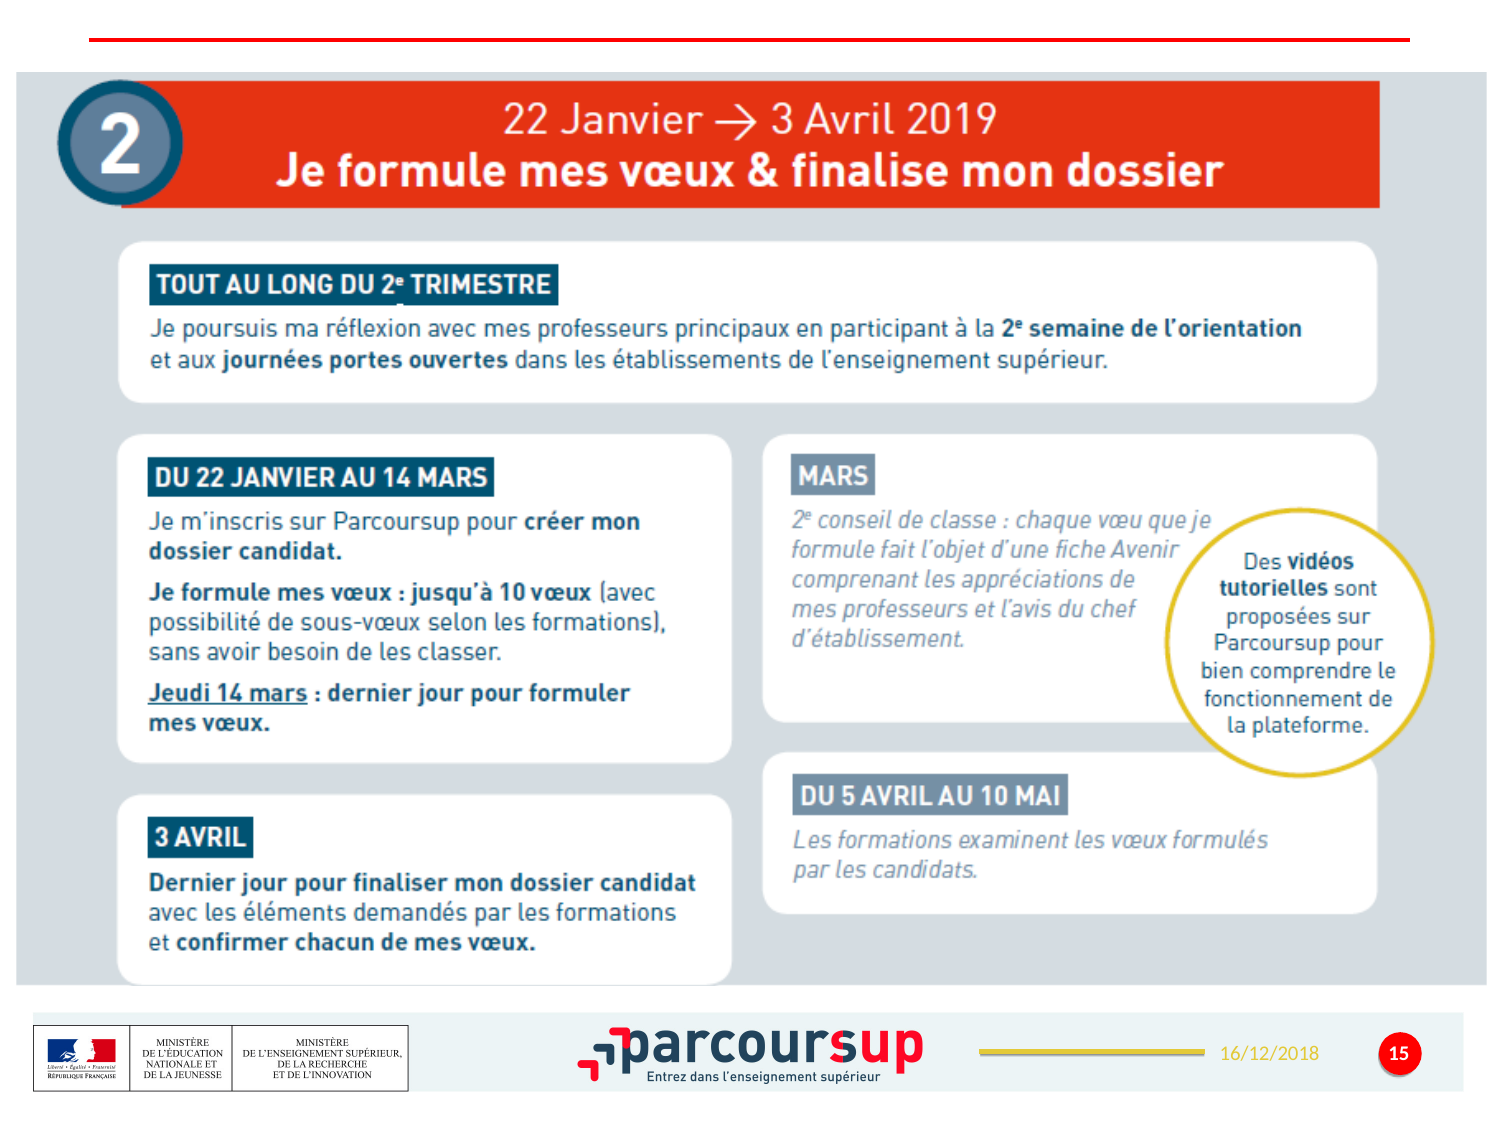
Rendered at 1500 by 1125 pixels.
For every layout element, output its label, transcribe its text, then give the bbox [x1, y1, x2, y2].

slide_number <numéro> [1368, 1031, 1430, 1074]
picture [0, 0, 1499, 1124]
